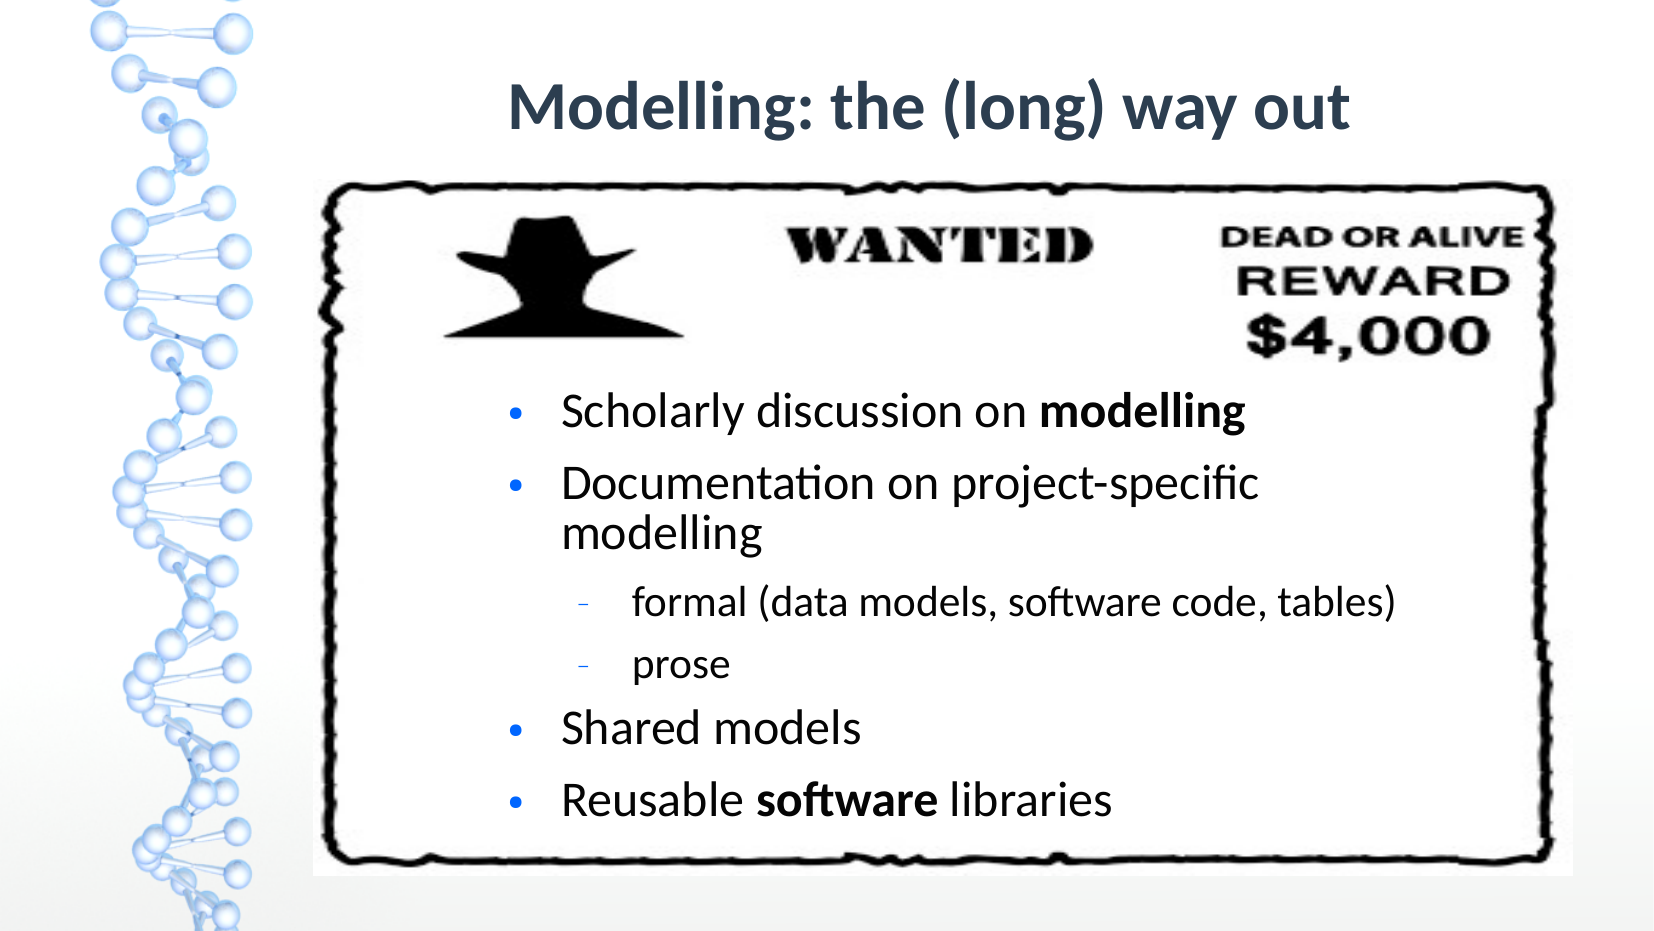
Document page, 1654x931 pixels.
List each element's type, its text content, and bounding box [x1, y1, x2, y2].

title Modelling: the (long) way out [265, 35, 1595, 189]
list Scholarly discussion on modelling Documentation on project-specific modelling formal (data models, software code, tables) prose Shared models Reusable software libraries [490, 389, 1407, 887]
picture [0, 0, 1654, 931]
